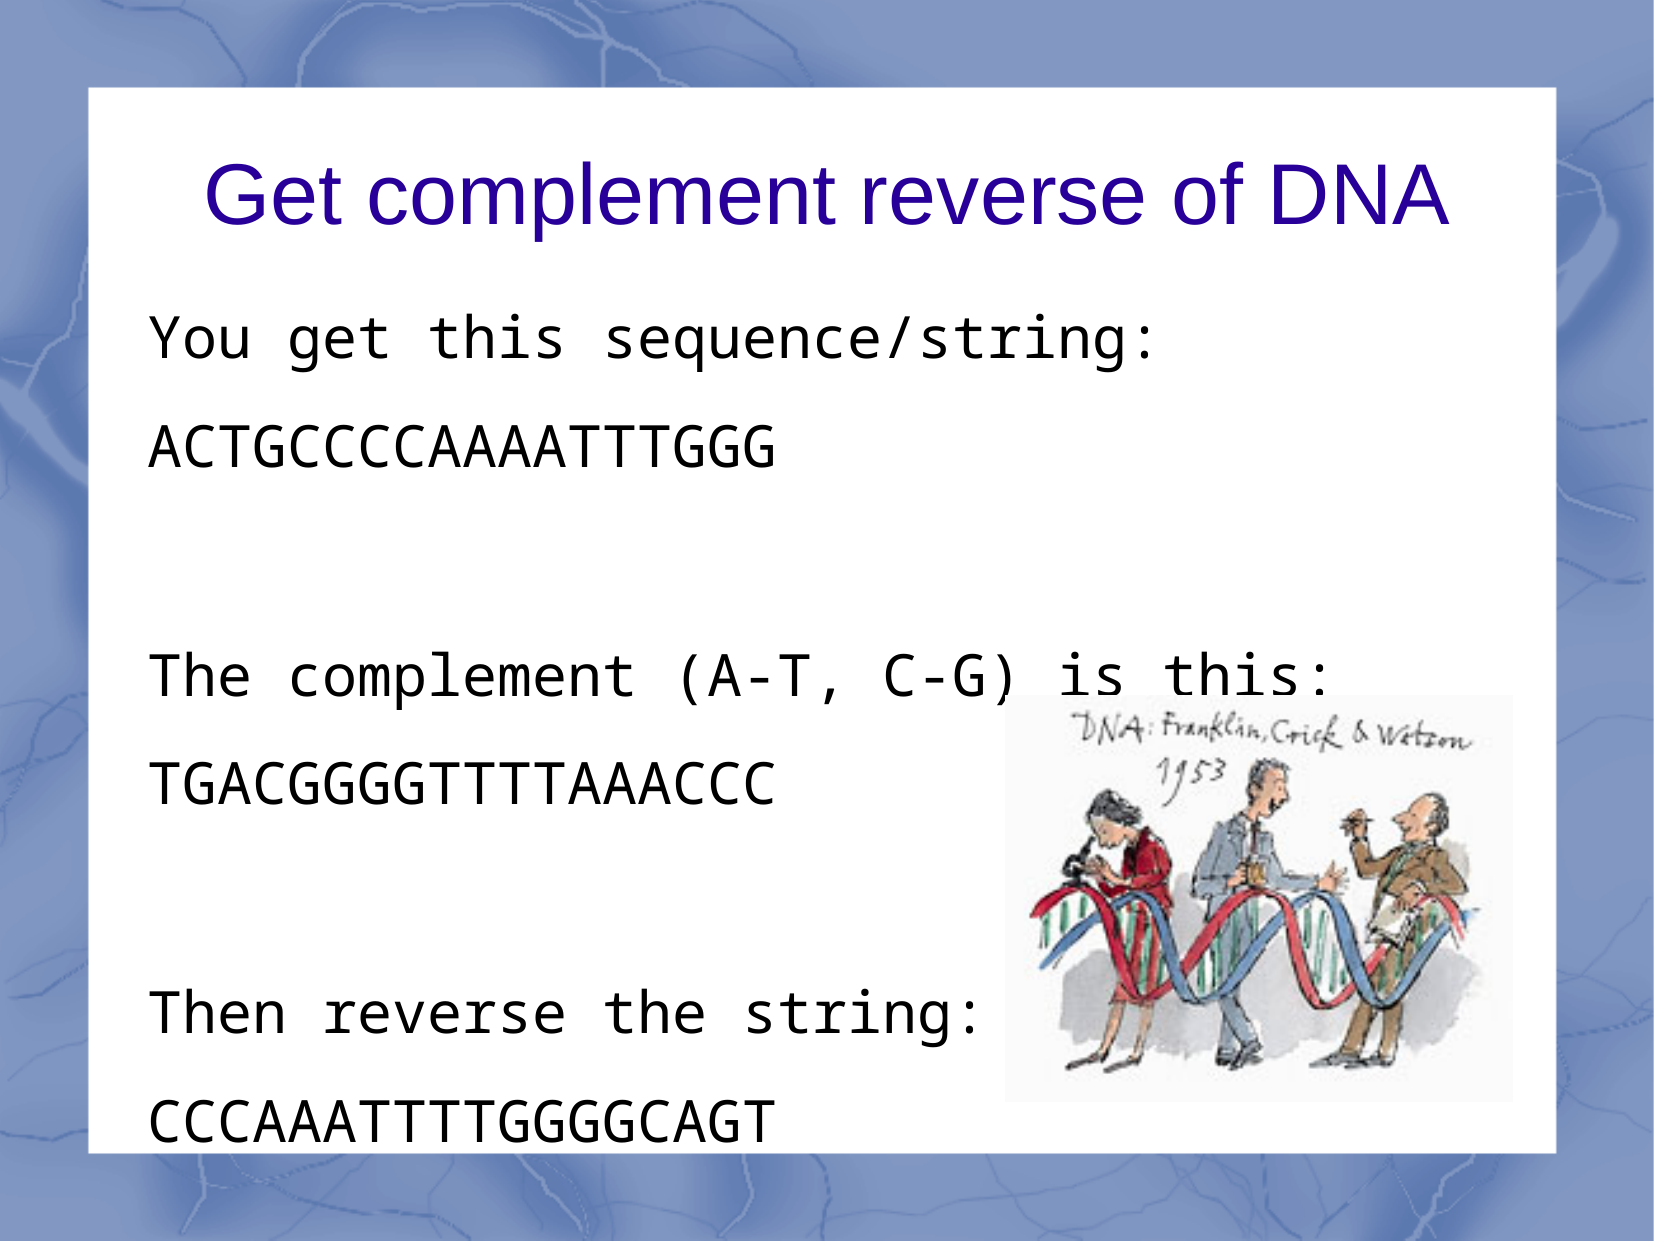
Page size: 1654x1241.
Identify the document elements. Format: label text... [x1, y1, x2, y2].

title Get complement reverse of DNA [118, 90, 1536, 298]
list You get this sequence/string: ACTGCCCCAAAATTTGGG The complement (A-T, C-G) is this: TGACGGGGTTTTAAACCC Then reverse the string: CCCAAATTTTGGGGCAGT [147, 296, 1506, 1063]
picture [0, 0, 1654, 1241]
